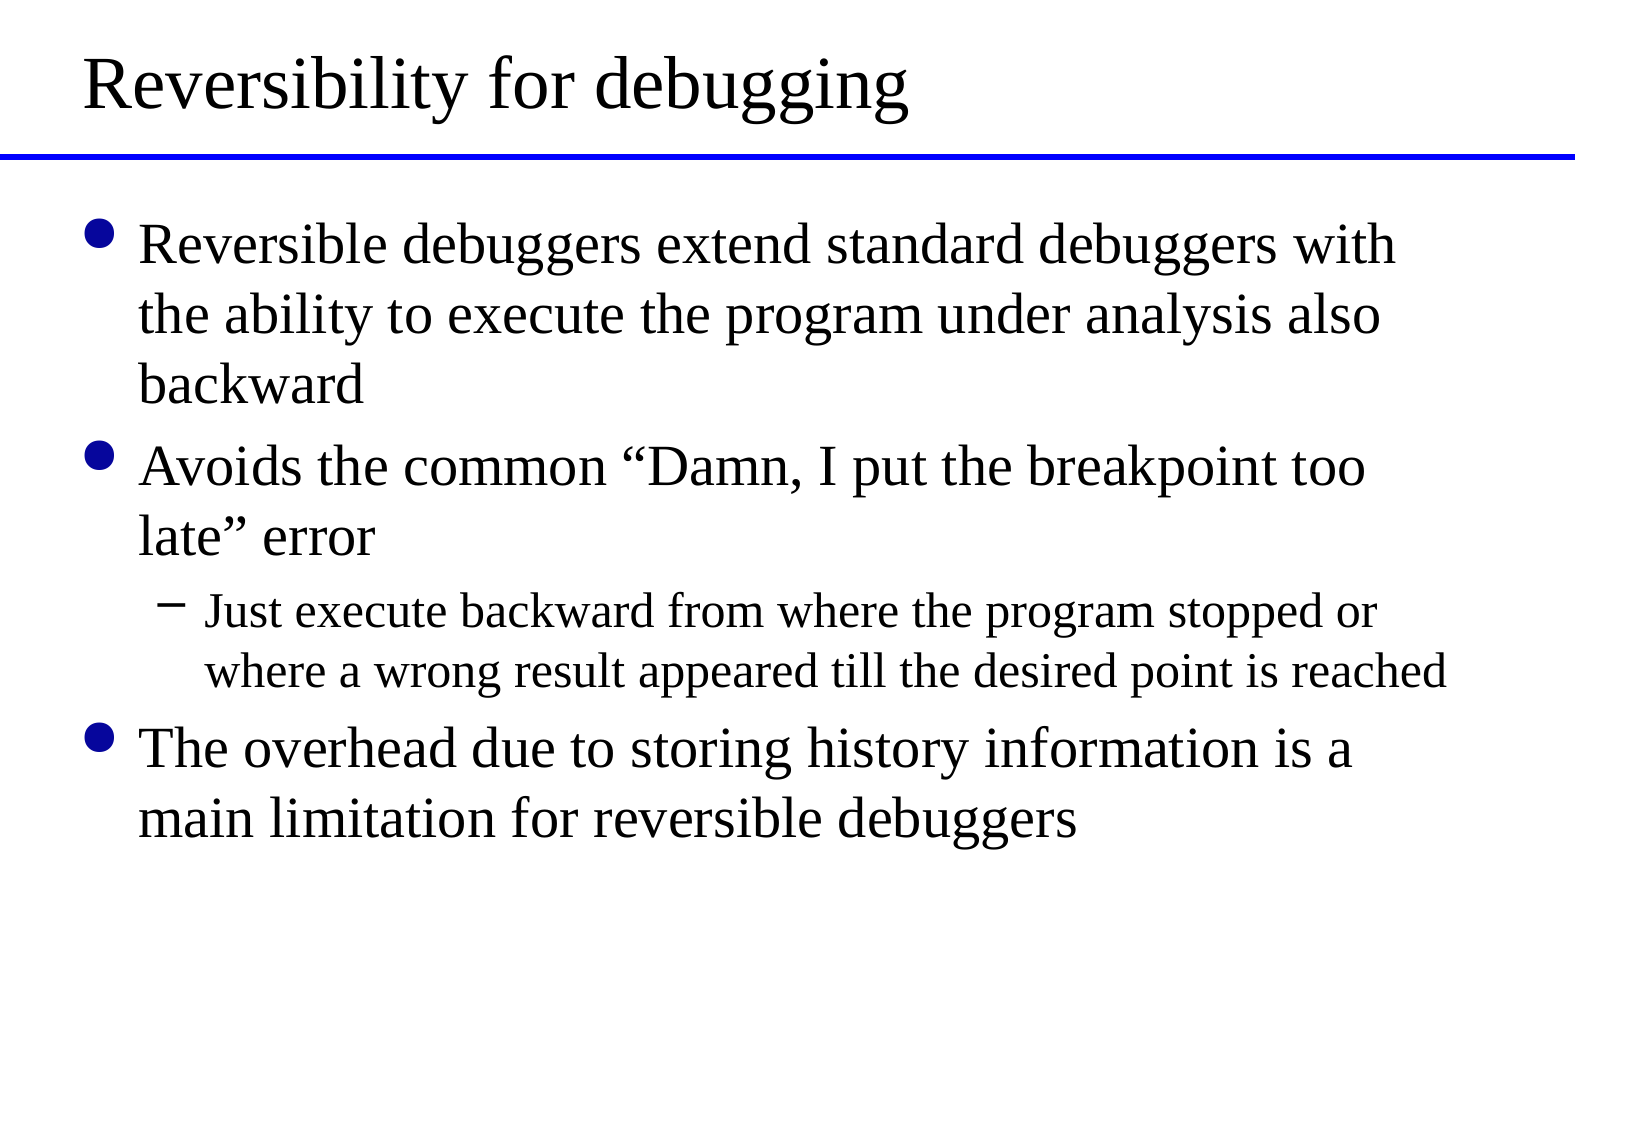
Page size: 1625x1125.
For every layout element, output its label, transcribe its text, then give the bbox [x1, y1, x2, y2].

title Reversibility for debugging [67, 27, 1544, 131]
list Reversible debuggers extend standard debuggers with the ability to execute the program under analysis also backward Avoids the common “Damn, I put the breakpoint too late” error Just execute backward from where the program stopped or where a wrong result appeared till the desired point is reached The overhead due to storing history information is a main limitation for reversible debuggers [67, 198, 1478, 1061]
